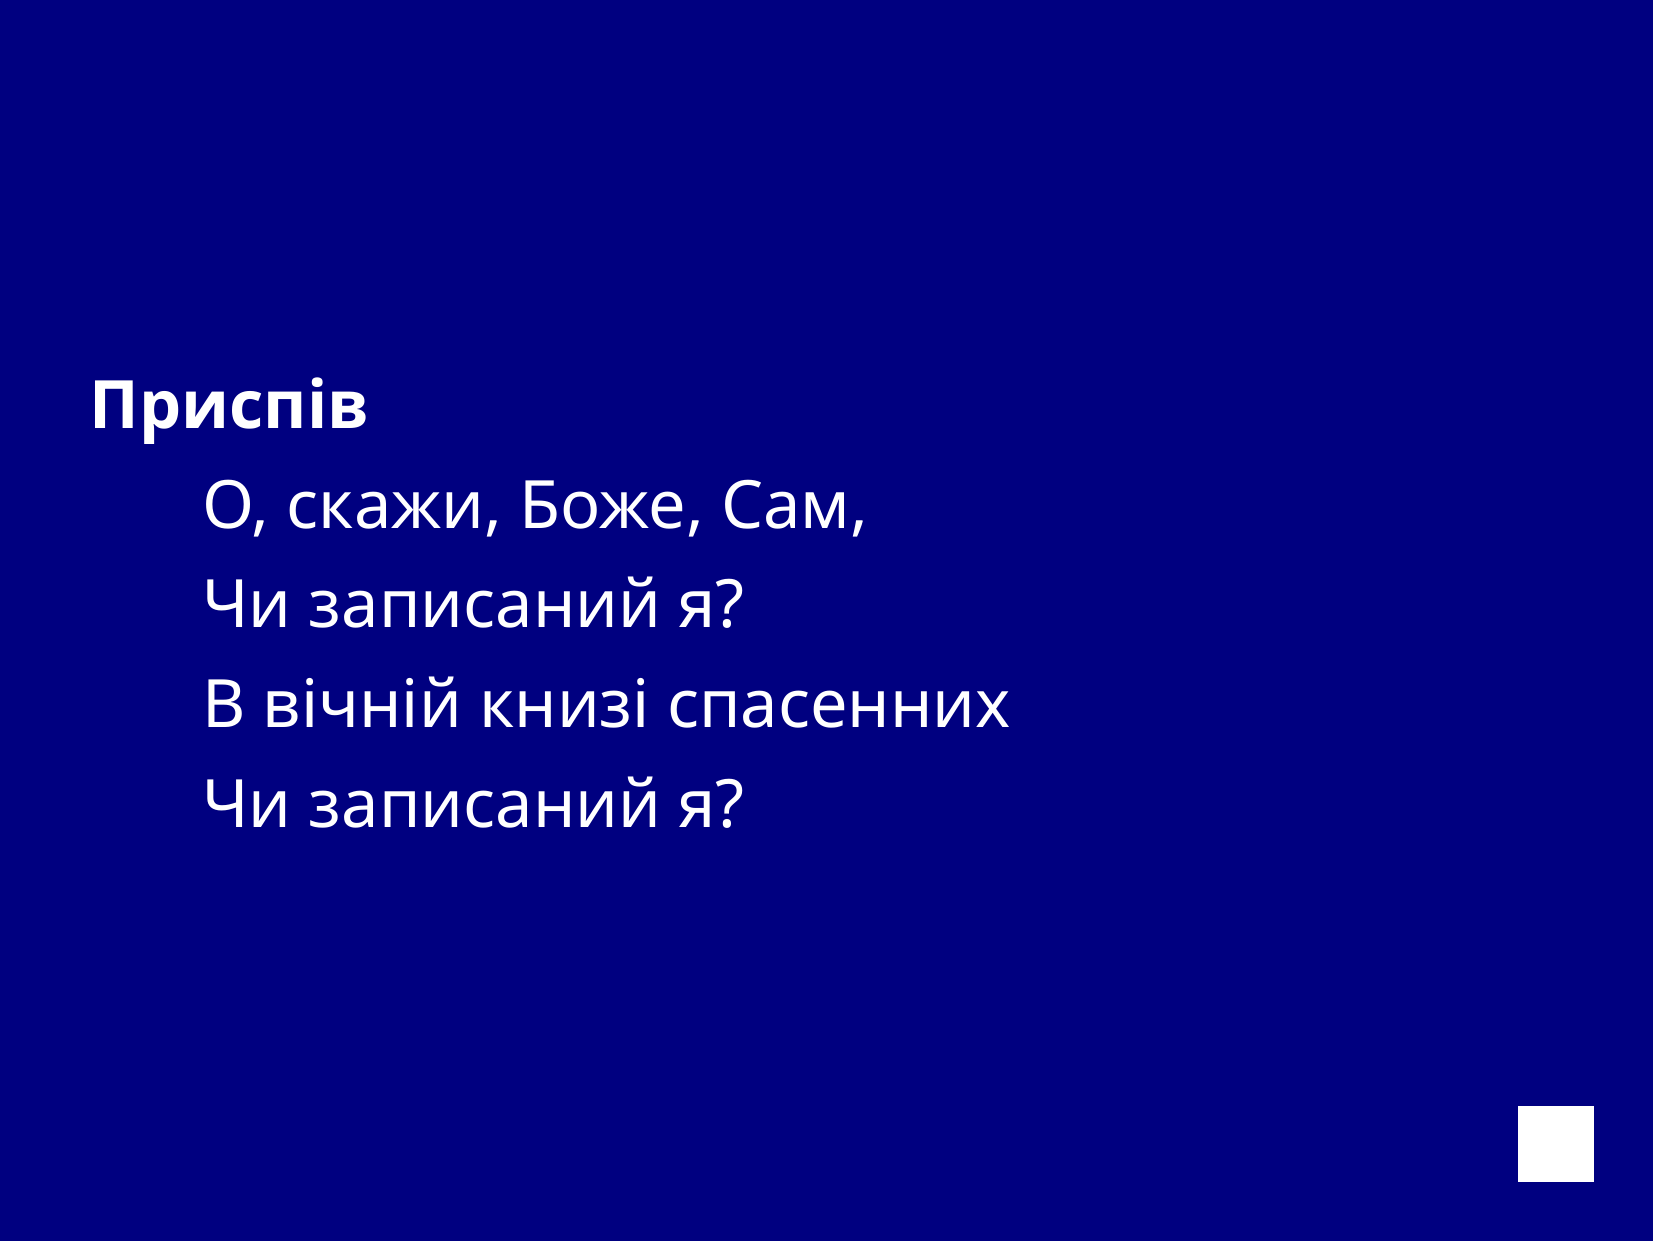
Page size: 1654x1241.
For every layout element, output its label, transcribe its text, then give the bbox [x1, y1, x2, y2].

text_box Приспів О, скажи, Боже, Сам, Чи записаний я? В вічній книзі спасенних Чи записаний я? [75, 150, 1576, 1163]
text_box [1518, 1106, 1594, 1182]
